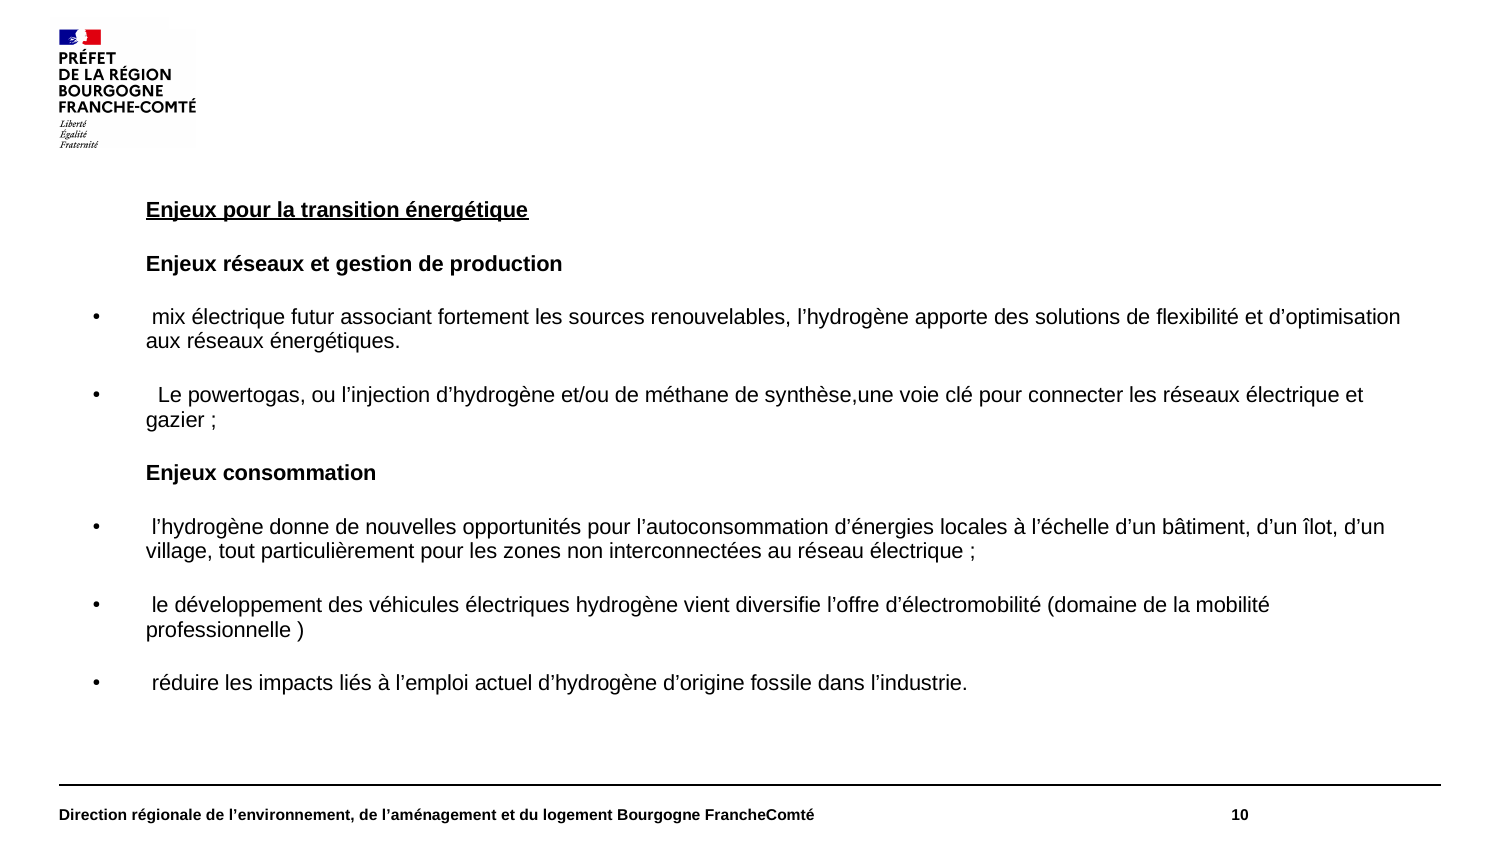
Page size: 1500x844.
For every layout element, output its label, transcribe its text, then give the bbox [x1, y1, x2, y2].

picture [50, 17, 196, 148]
list Enjeux pour la transition énergétique Enjeux réseaux et gestion de production mix électrique futur associant fortement les sources renouvelables, l’hydrogène apporte des solutions de flexibilité et d’optimisation aux réseaux énergétiques. Le powertogas, ou l’injection d’hydrogène et/ou de méthane de synthèse,une voie clé pour connecter les réseaux électrique et gazier ; Enjeux consommation l’hydrogène donne de nouvelles opportunités pour l’autoconsommation d’énergies locales à l’échelle d’un bâtiment, d’un îlot, d’un village, tout particulièrement pour les zones non interconnectées au réseau électrique ; le développement des véhicules électriques hydrogène vient diversifie l’offre d’électromobilité (domaine de la mobilité professionnelle ) réduire les impacts liés à l’emploi actuel d’hydrogène d’origine fossile dans l’industrie. [75, 197, 1425, 687]
